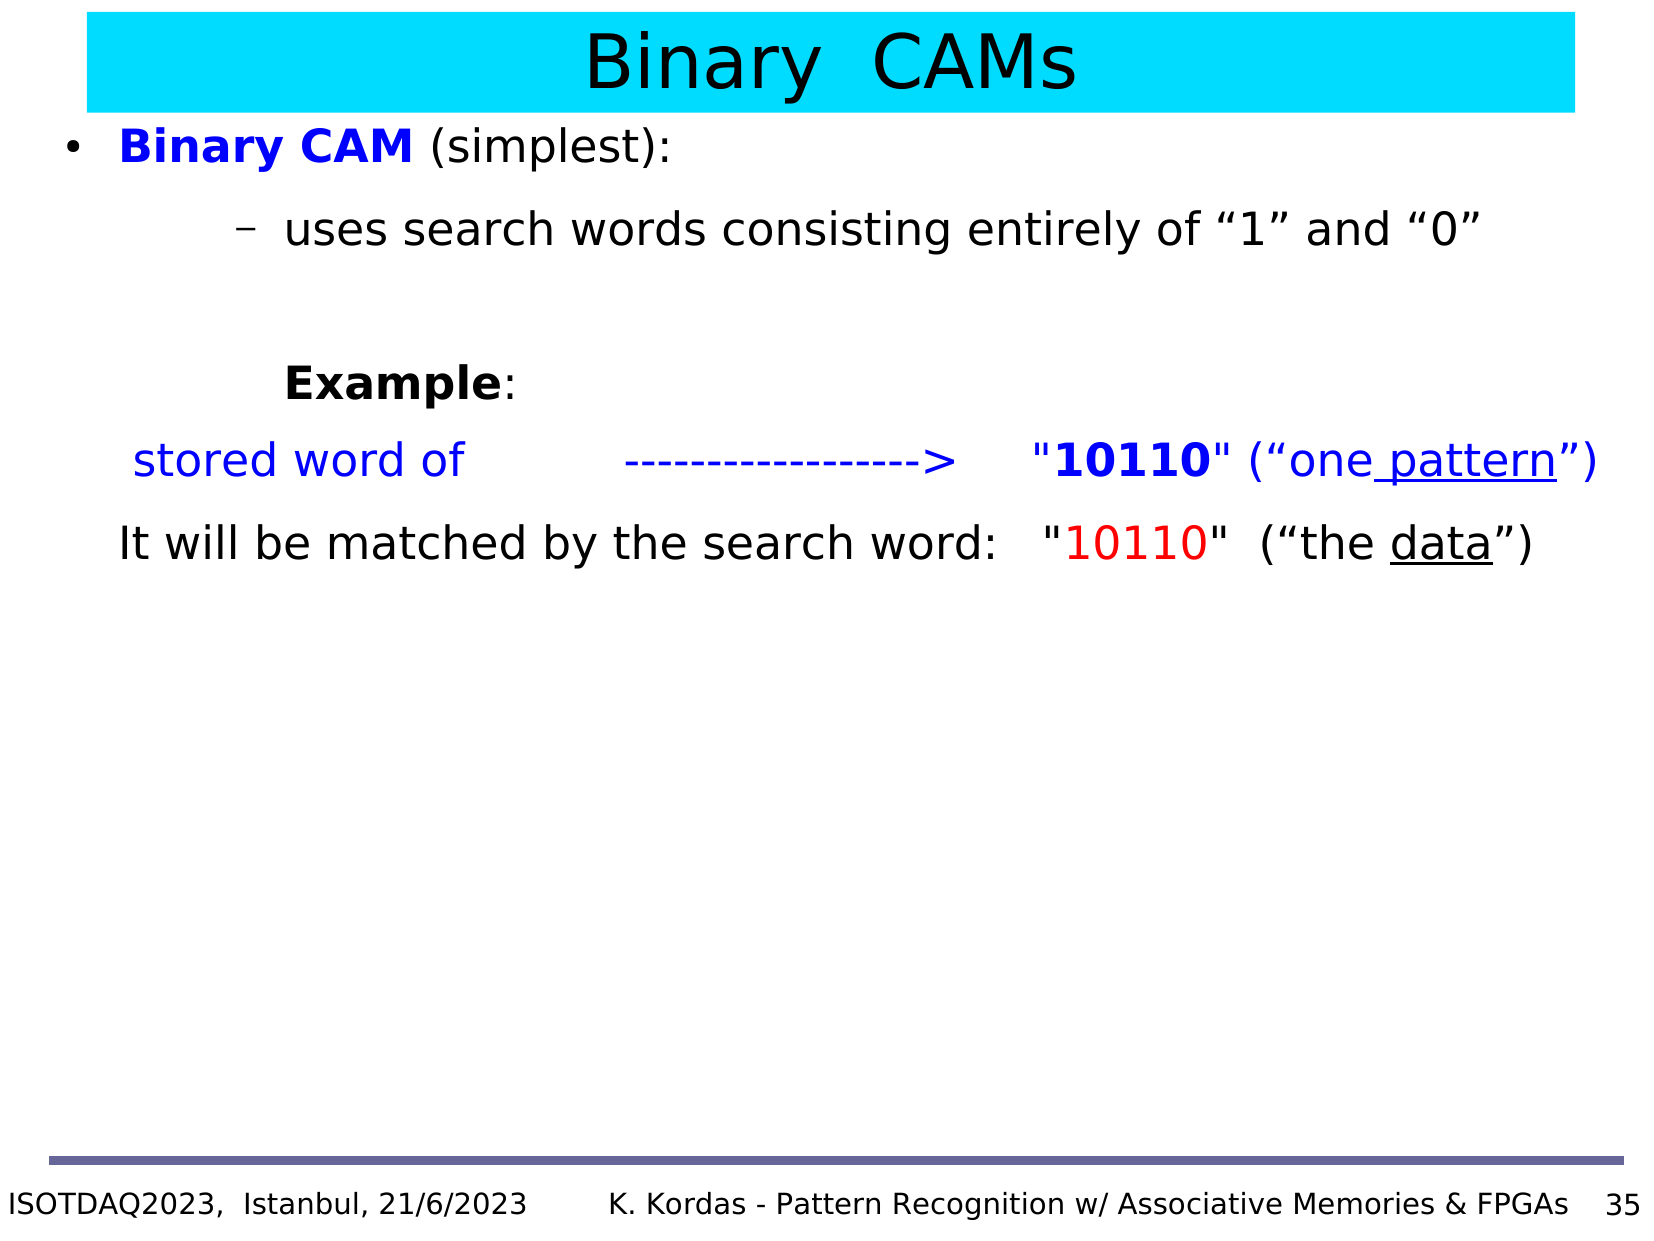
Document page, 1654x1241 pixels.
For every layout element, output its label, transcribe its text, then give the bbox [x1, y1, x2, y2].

title Binary CAMs [86, 11, 1576, 113]
list Binary CAM (simplest): uses search words consisting entirely of “1” and “0” Example: stored word of ------------------> "10110" (“one pattern”) It will be matched by the search word: "10110" (“the data”) [47, 120, 1619, 1097]
